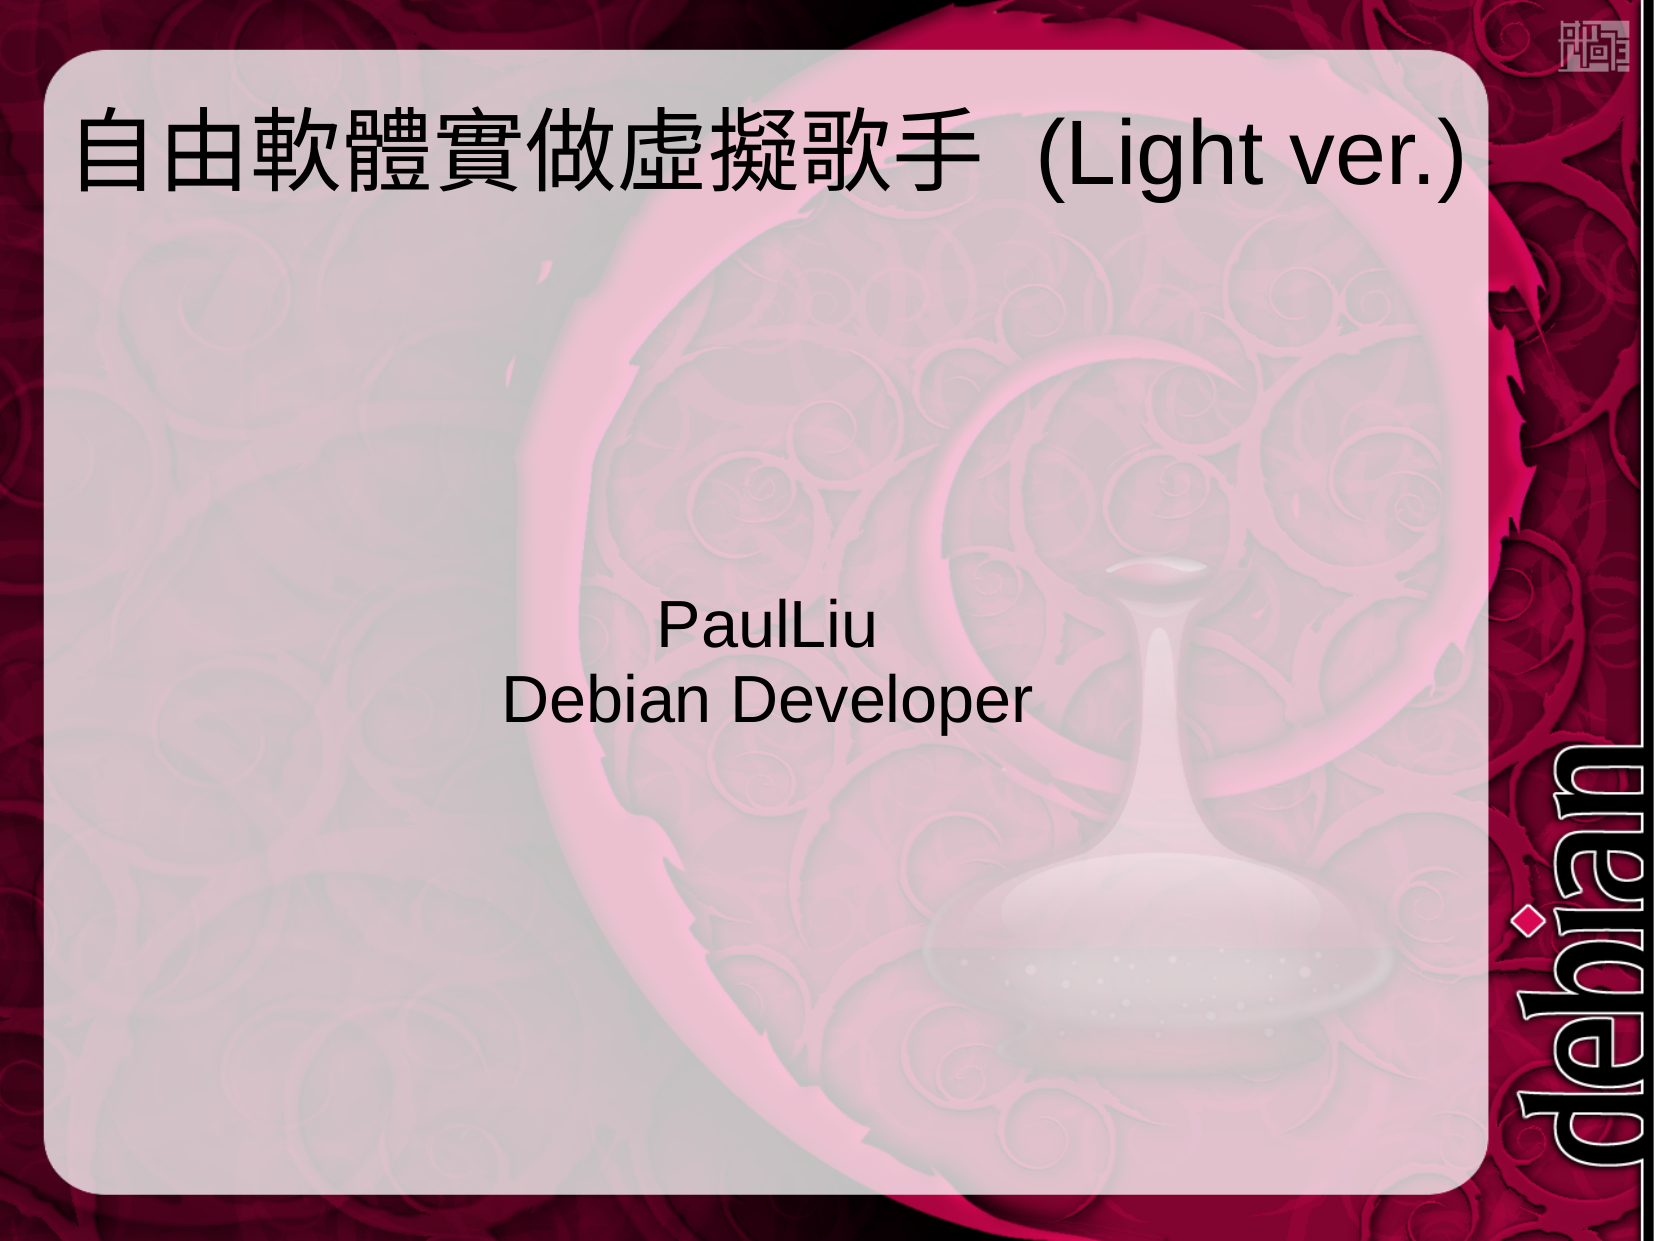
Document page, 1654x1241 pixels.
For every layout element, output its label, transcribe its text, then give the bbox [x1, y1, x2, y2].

title 自由軟體實做虛擬歌手 (Light ver.) [59, 49, 1477, 257]
picture [0, 0, 1654, 1241]
subtitle PaulLiu Debian Developer [59, 290, 1477, 1109]
